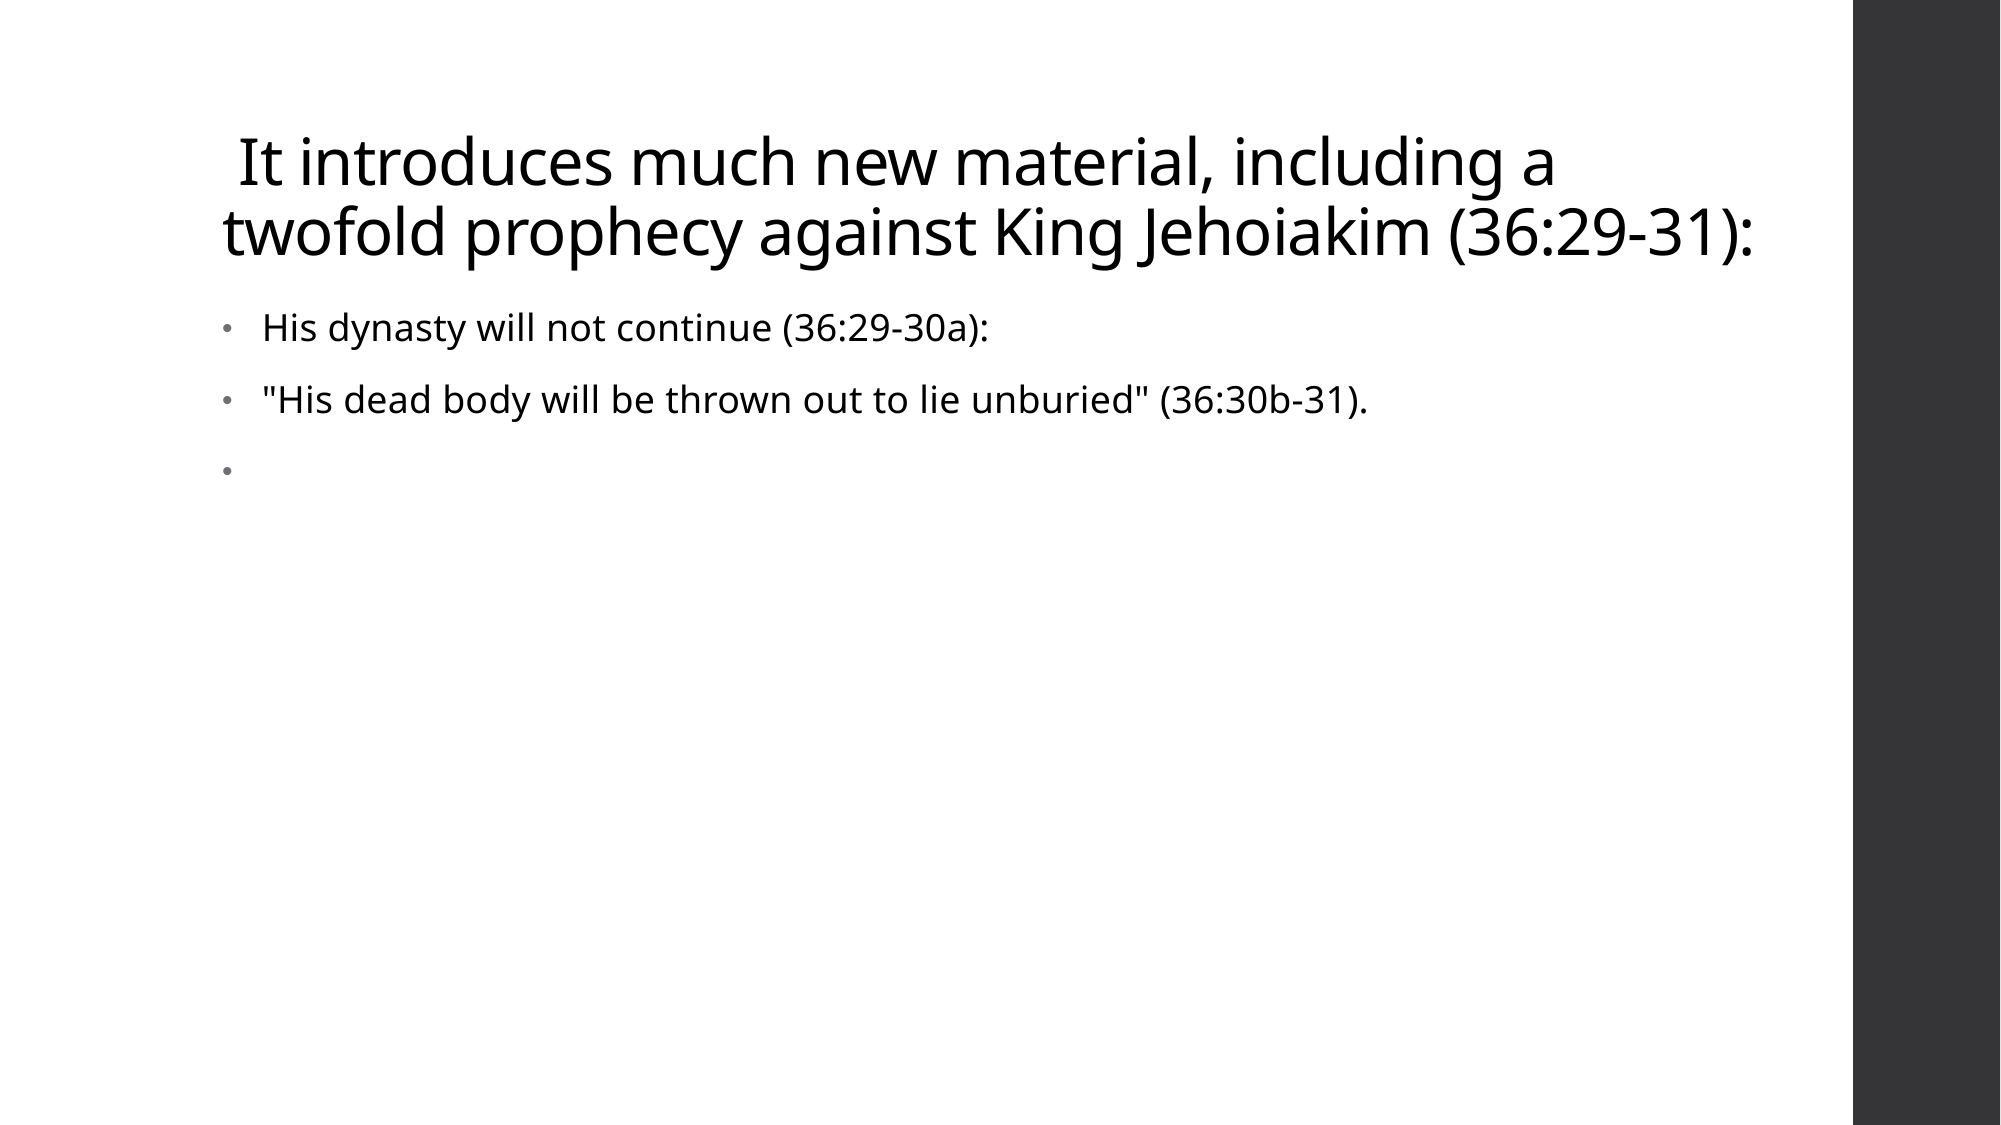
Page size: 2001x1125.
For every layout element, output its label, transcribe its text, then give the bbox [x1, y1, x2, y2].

title It introduces much new material, including a twofold prophecy against King Jehoiakim (36:29-31): [206, 60, 1797, 278]
list His dynasty will not continue (36:29-30a): "His dead body will be thrown out to lie unburied" (36:30b-31). [206, 299, 1617, 1014]
